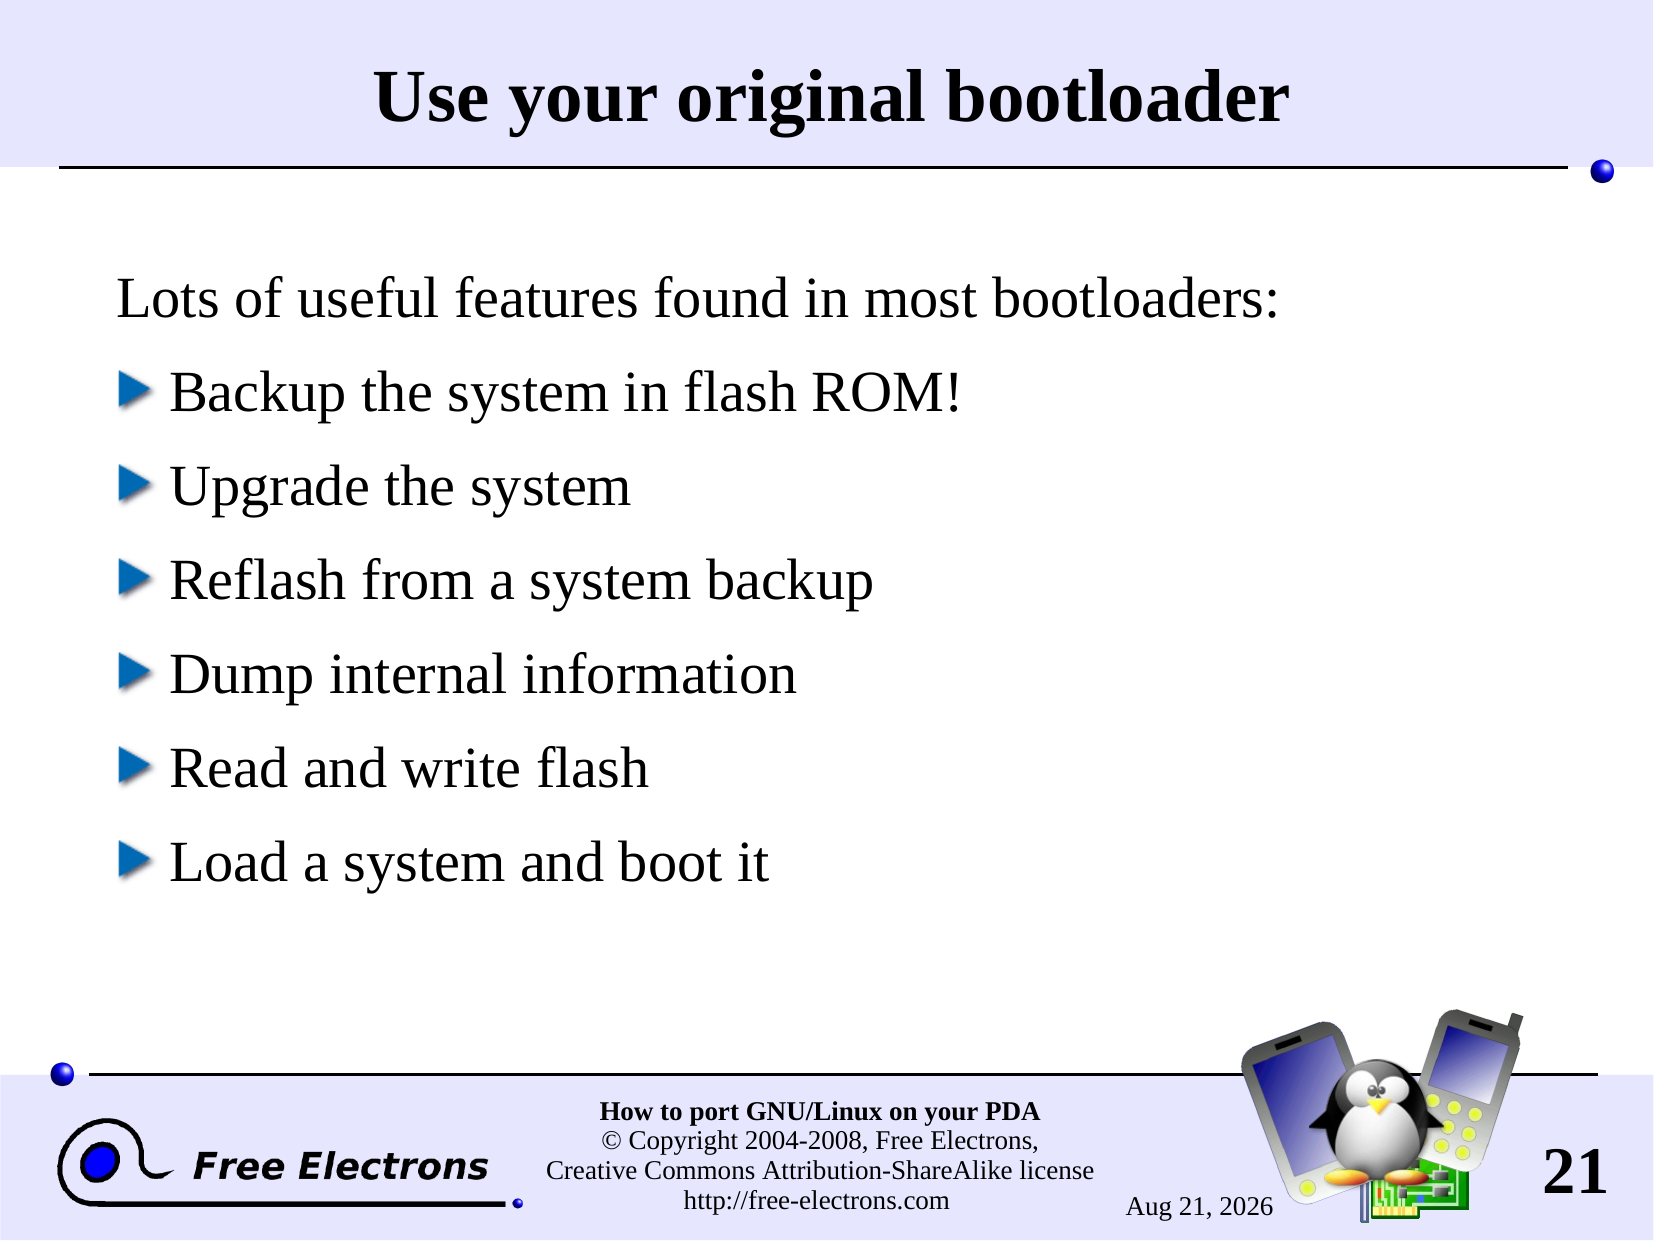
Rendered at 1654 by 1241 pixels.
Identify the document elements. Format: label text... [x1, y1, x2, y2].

title Use your original bootloader [126, 32, 1539, 161]
list Lots of useful features found in most bootloaders: Backup the system in flash ROM! Upgrade the system Reflash from a system backup Dump internal information Read and write flash Load a system and boot it [98, 264, 1511, 1006]
picture [50, 1107, 527, 1216]
picture [1225, 1005, 1538, 1241]
